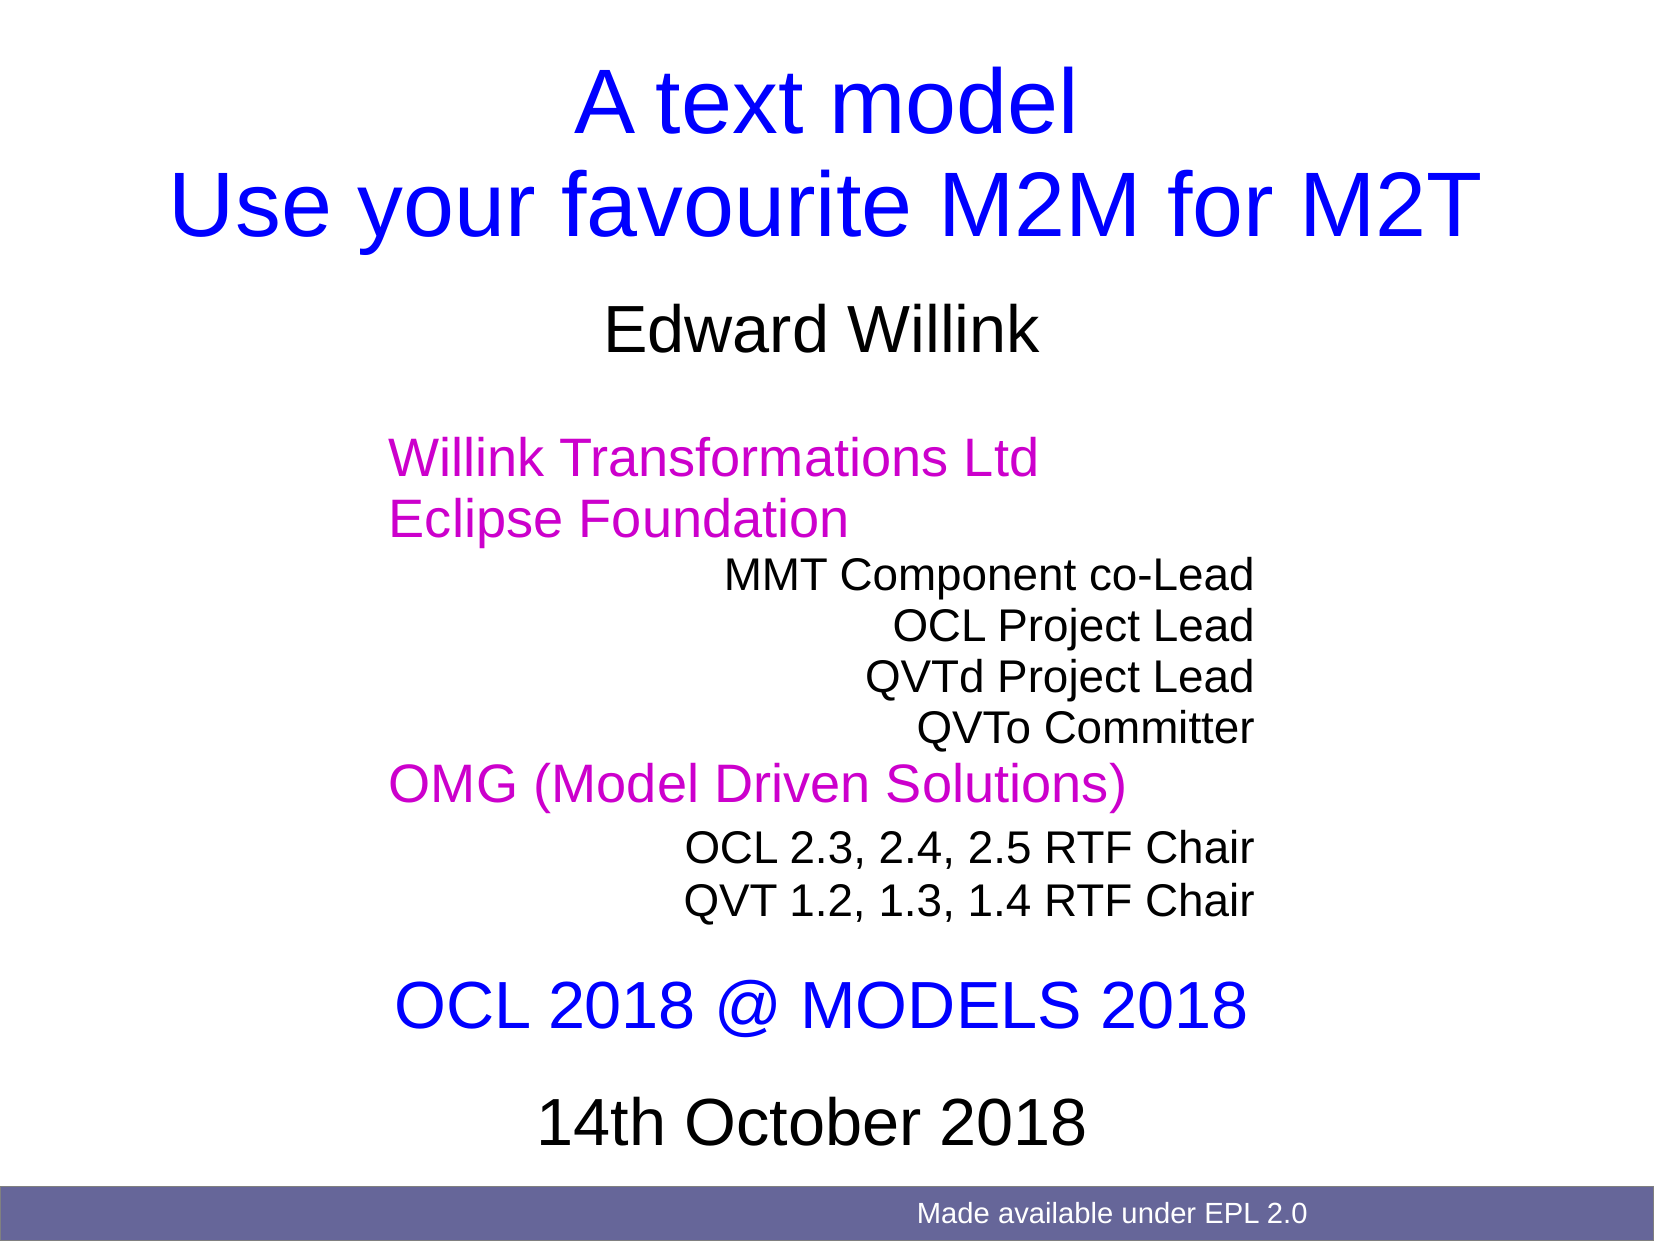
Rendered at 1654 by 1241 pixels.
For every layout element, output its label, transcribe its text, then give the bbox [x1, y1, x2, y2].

title A text model Use your favourite M2M for M2T [82, 50, 1571, 256]
subtitle Edward Willink Willink Transformations Ltd Eclipse Foundation MMT Component co-Lead OCL Project Lead QVTd Project Lead QVTo Committer OMG (Model Driven Solutions) OCL 2.3, 2.4, 2.5 RTF Chair QVT 1.2, 1.3, 1.4 RTF Chair OCL 2018 @ MODELS 2018 14th October 2018 [388, 292, 1255, 1160]
